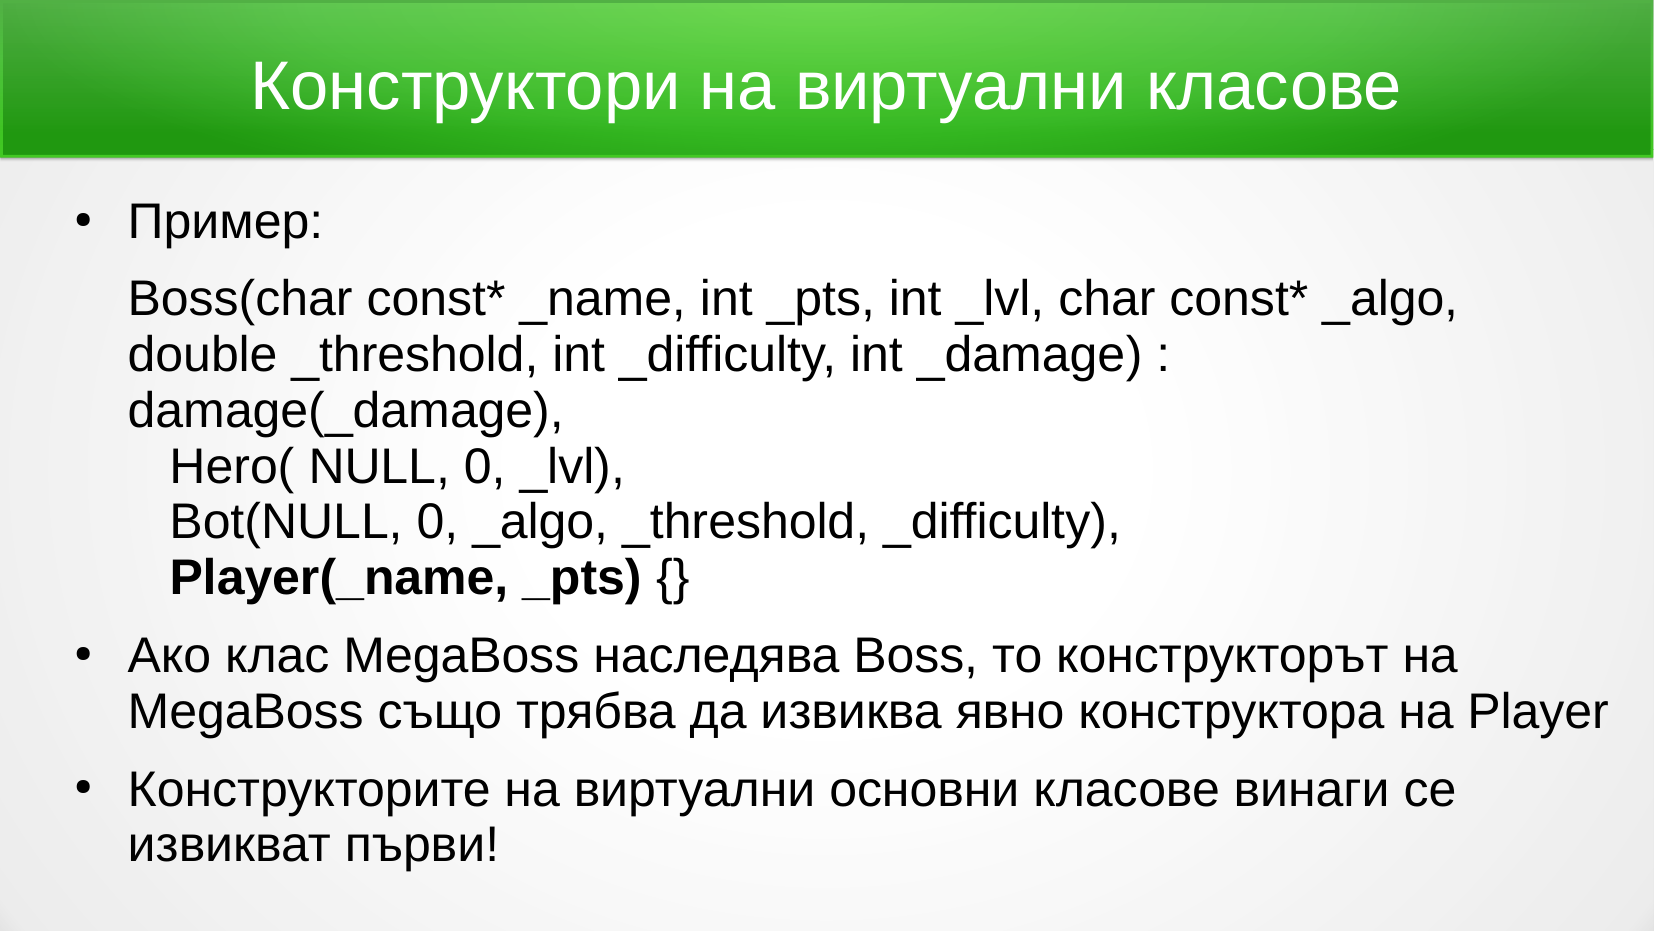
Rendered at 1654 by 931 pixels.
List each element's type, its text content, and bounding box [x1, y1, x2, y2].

title Конструктори на виртуални класове [82, 37, 1571, 135]
list Пример: Boss(char const* _name, int _pts, int _lvl, char const* _algo, double _threshold, int _difficulty, int _damage) : damage(_damage), Hero( NULL, 0, _lvl), Bot(NULL, 0, _algo, _threshold, _difficulty), Player(_name, _pts) {} Ако клас MegaBoss наследява Boss, то конструкторът на MegaBoss също трябва да извиква явно конструктора на Player Конструкторите на виртуални основни класове винаги се извикват първи! [56, 192, 1619, 898]
